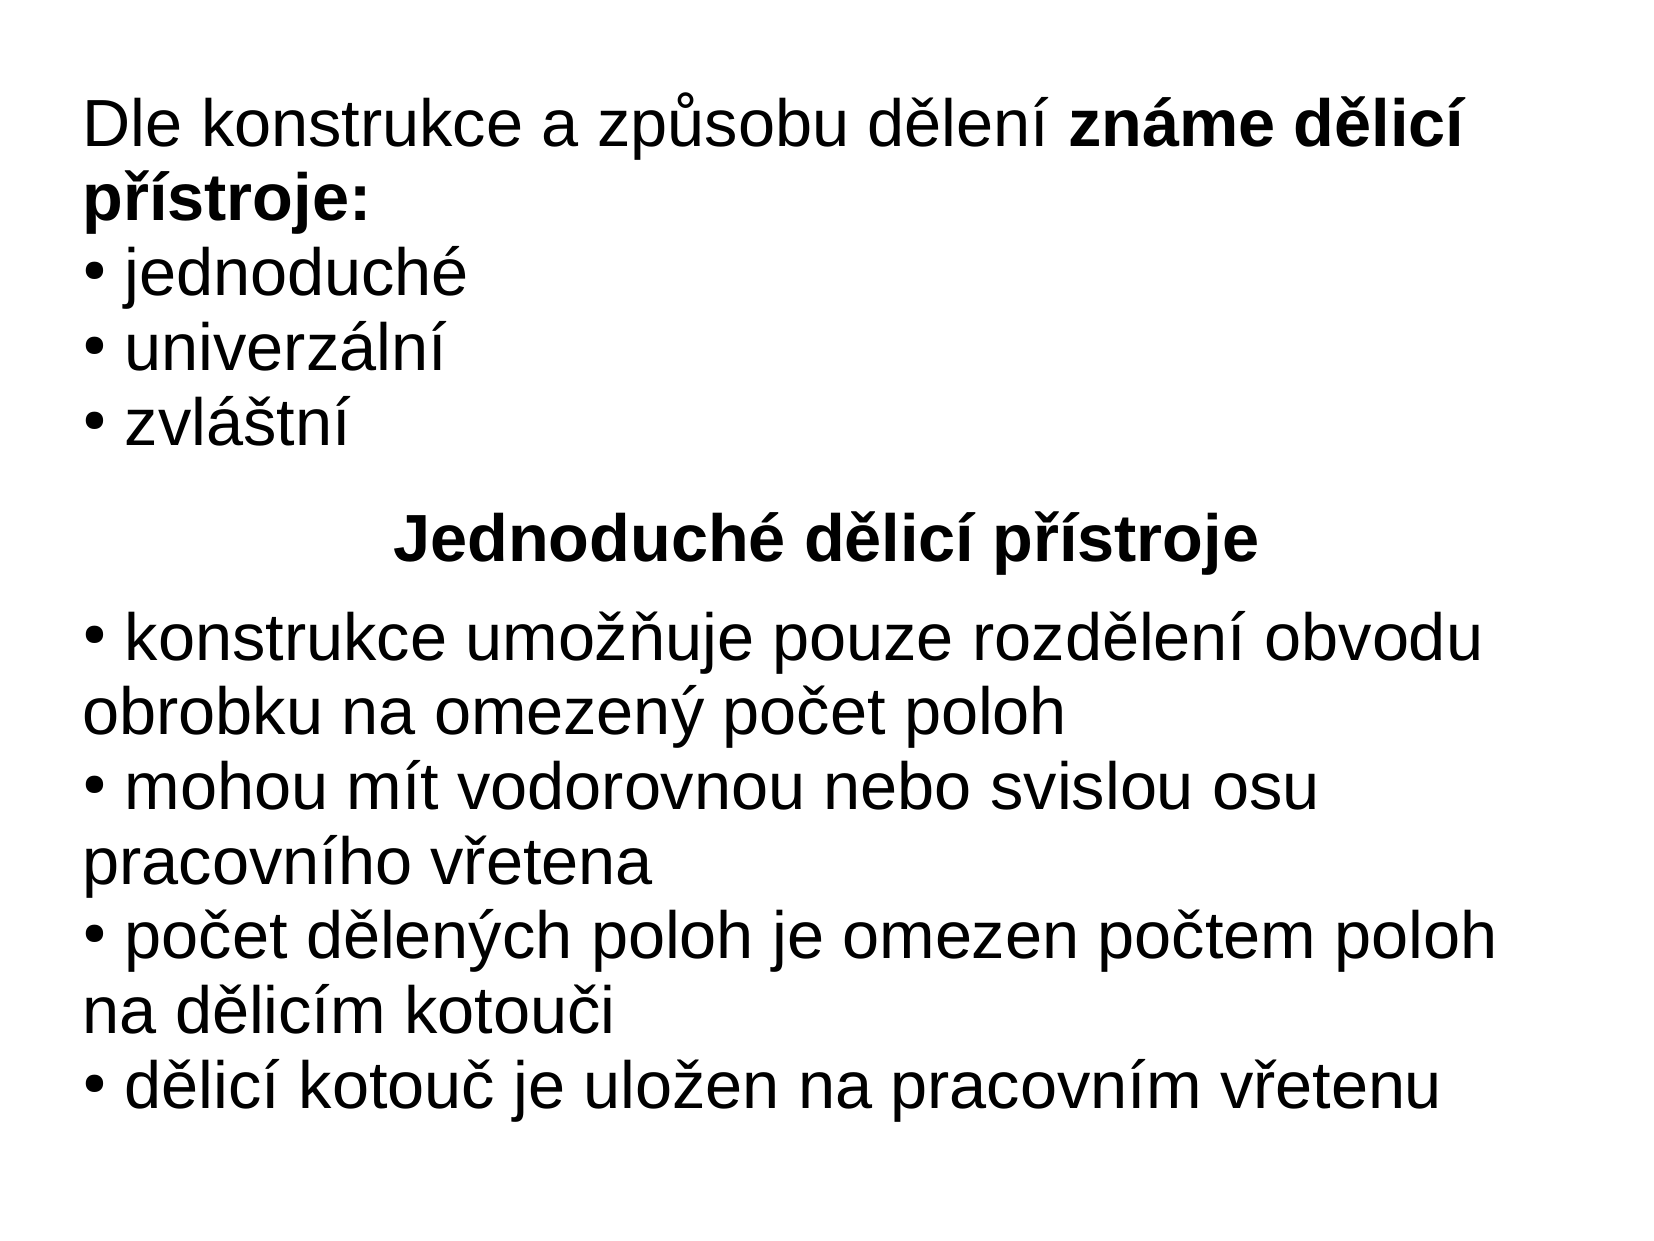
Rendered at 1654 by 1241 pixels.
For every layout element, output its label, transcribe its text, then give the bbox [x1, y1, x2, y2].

subtitle Dle konstrukce a způsobu dělení známe dělicí přístroje: jednoduché univerzální zvláštní Jednoduché dělicí přístroje konstrukce umožňuje pouze rozdělení obvodu obrobku na omezený počet poloh mohou mít vodorovnou nebo svislou osu pracovního vřetena počet dělených poloh je omezen počtem poloh na dělicím kotouči dělicí kotouč je uložen na pracovním vřetenu [82, 56, 1571, 1152]
